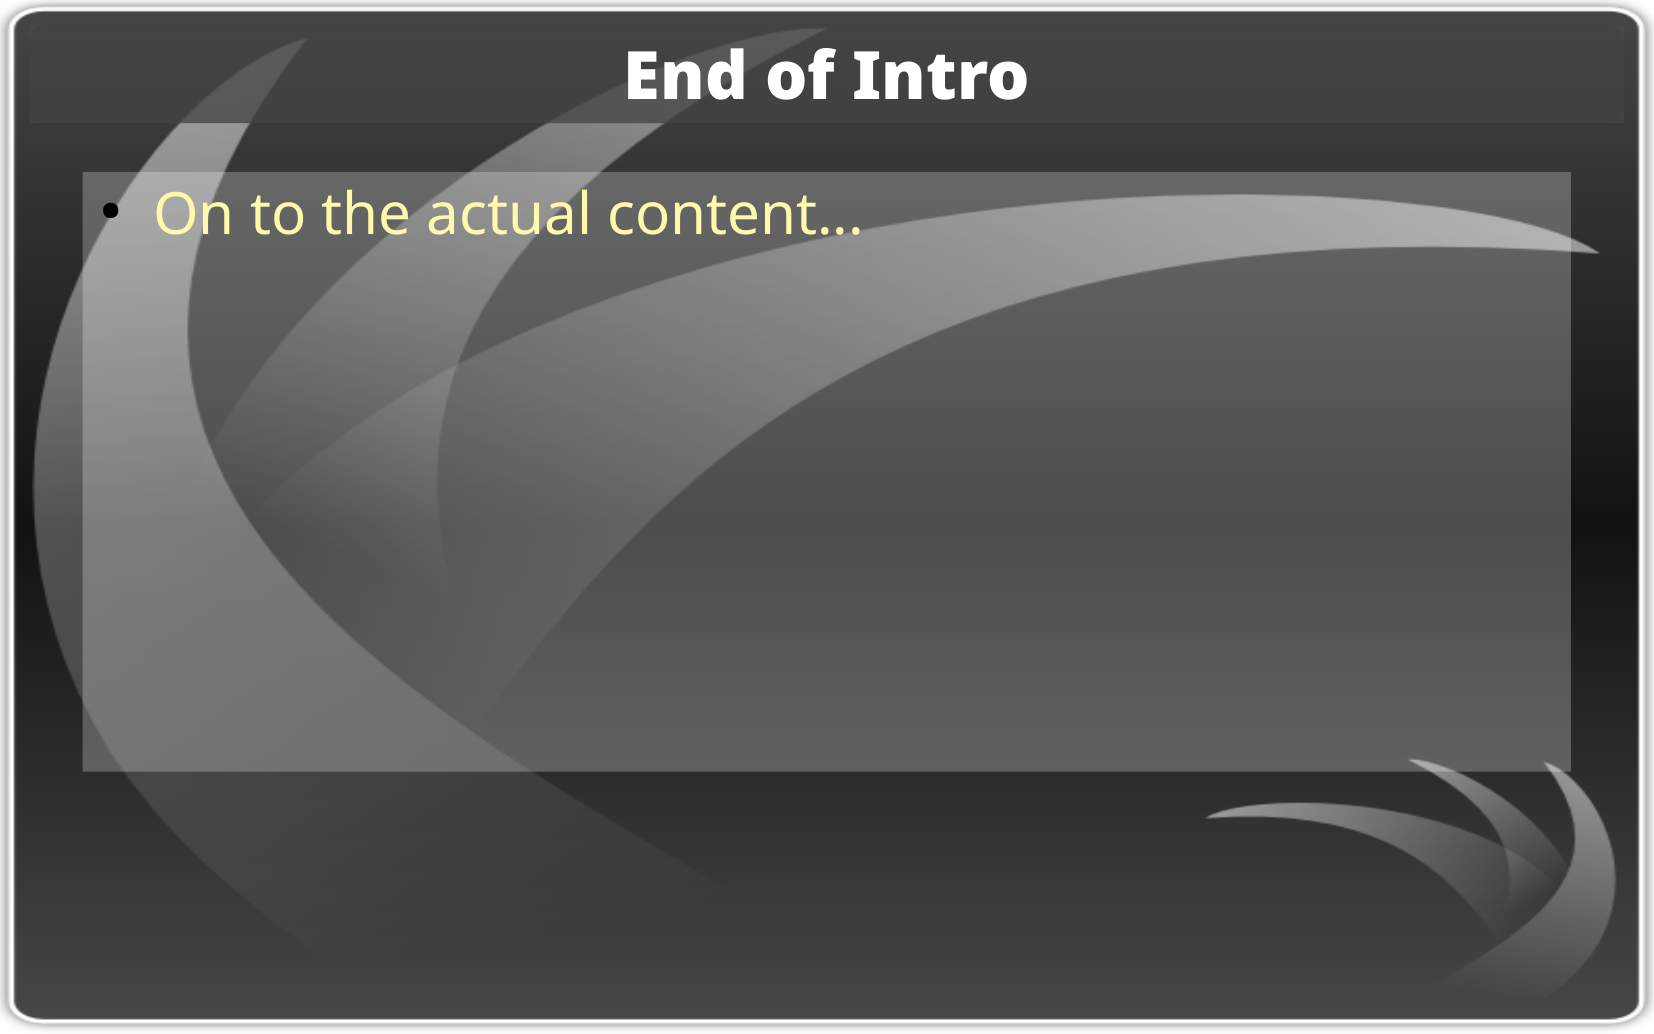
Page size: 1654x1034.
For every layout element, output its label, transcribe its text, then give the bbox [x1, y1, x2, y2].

picture [0, 0, 1654, 1034]
title End of Intro [29, 24, 1625, 124]
list On to the actual content... [82, 172, 1571, 772]
